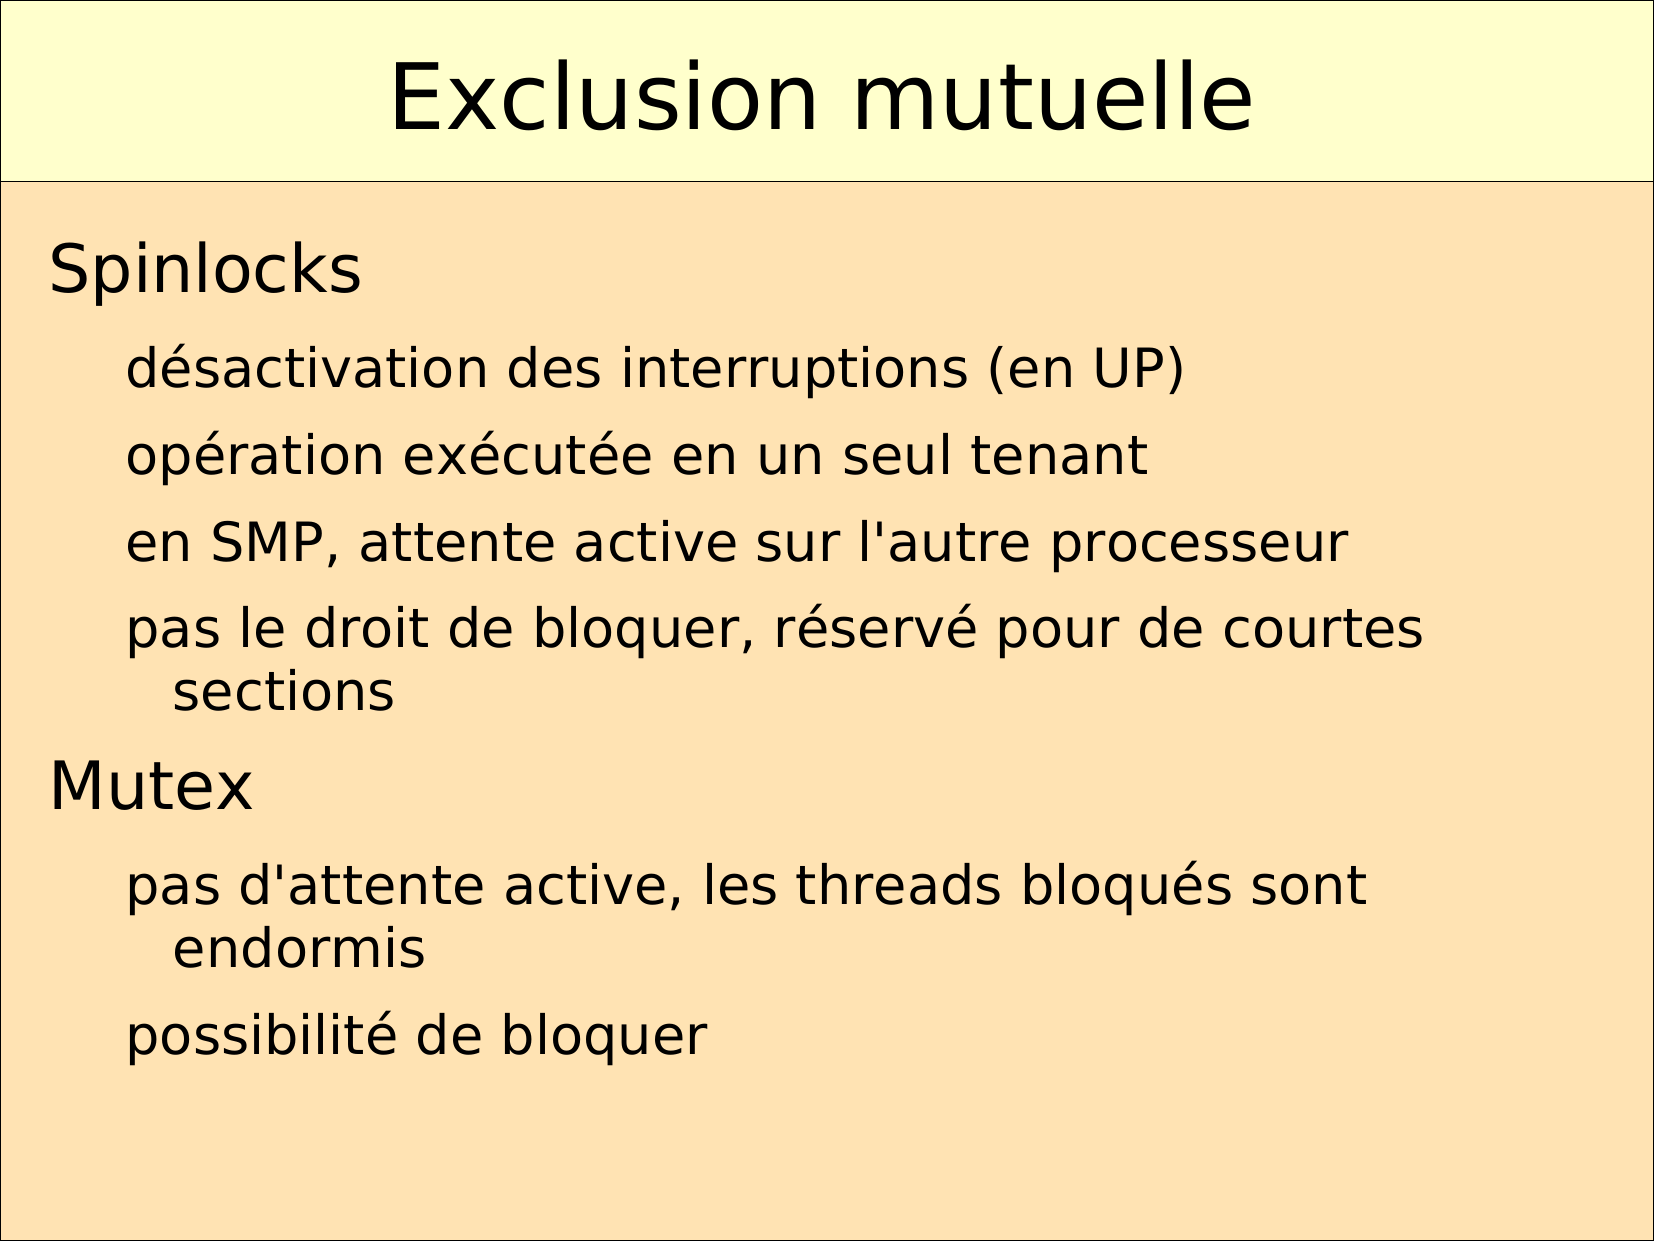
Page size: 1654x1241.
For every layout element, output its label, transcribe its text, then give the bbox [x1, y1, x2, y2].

title Exclusion mutuelle [114, 38, 1531, 158]
list Spinlocks désactivation des interruptions (en UP) opération exécutée en un seul tenant en SMP, attente active sur l'autre processeur pas le droit de bloquer, réservé pour de courtes sections Mutex pas d'attente active, les threads bloqués sont endormis possibilité de bloquer [31, 230, 1626, 1196]
